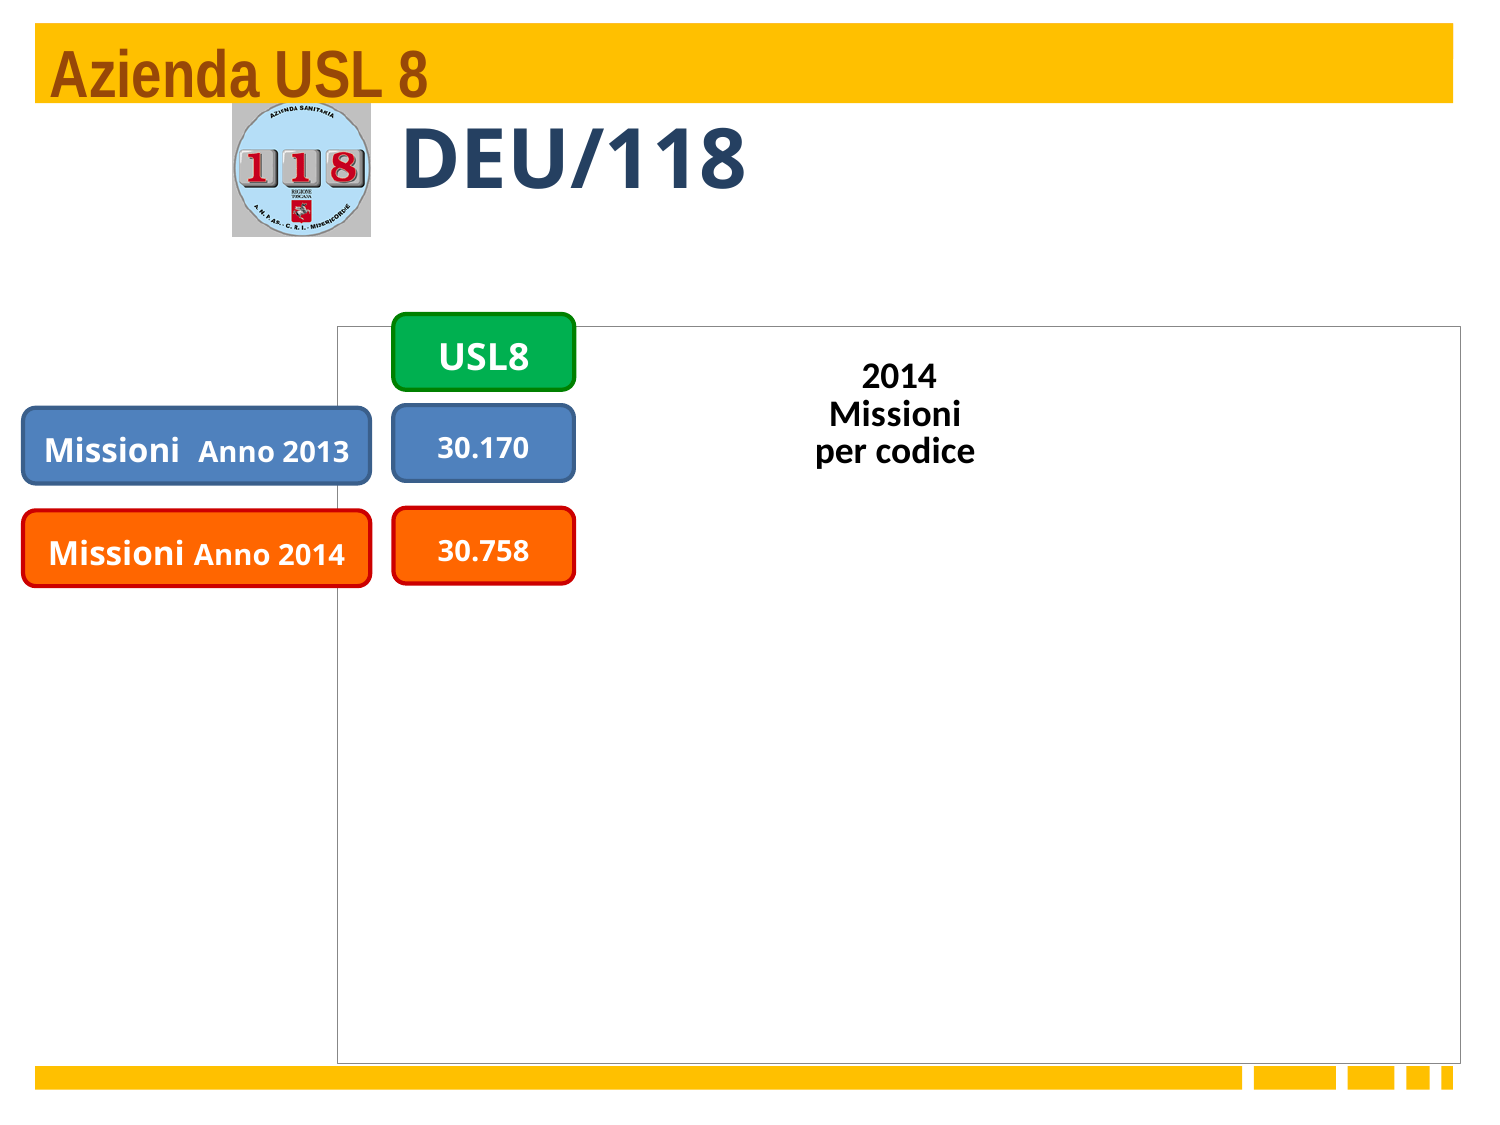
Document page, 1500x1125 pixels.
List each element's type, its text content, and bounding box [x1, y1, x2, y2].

text_box [35, 1066, 1243, 1090]
chart [232, 104, 371, 237]
text_box [1253, 1066, 1336, 1090]
text_box Missioni Anno 2014 [23, 510, 371, 587]
text_box USL8 [393, 313, 575, 390]
text_box [35, 98, 1454, 104]
text_box 30.758 [393, 507, 575, 584]
text_box Azienda USL 8 [205, 67, 217, 91]
text_box Azienda USL 8 [35, 23, 1489, 98]
text_box Missioni Anno 2013 [23, 407, 370, 484]
text_box [1441, 1066, 1453, 1090]
text_box [1347, 1066, 1395, 1090]
text_box [1406, 1066, 1430, 1090]
chart [336, 325, 1462, 1065]
text_box 30.170 [393, 405, 574, 481]
text_box DEU/118 [393, 104, 1176, 229]
